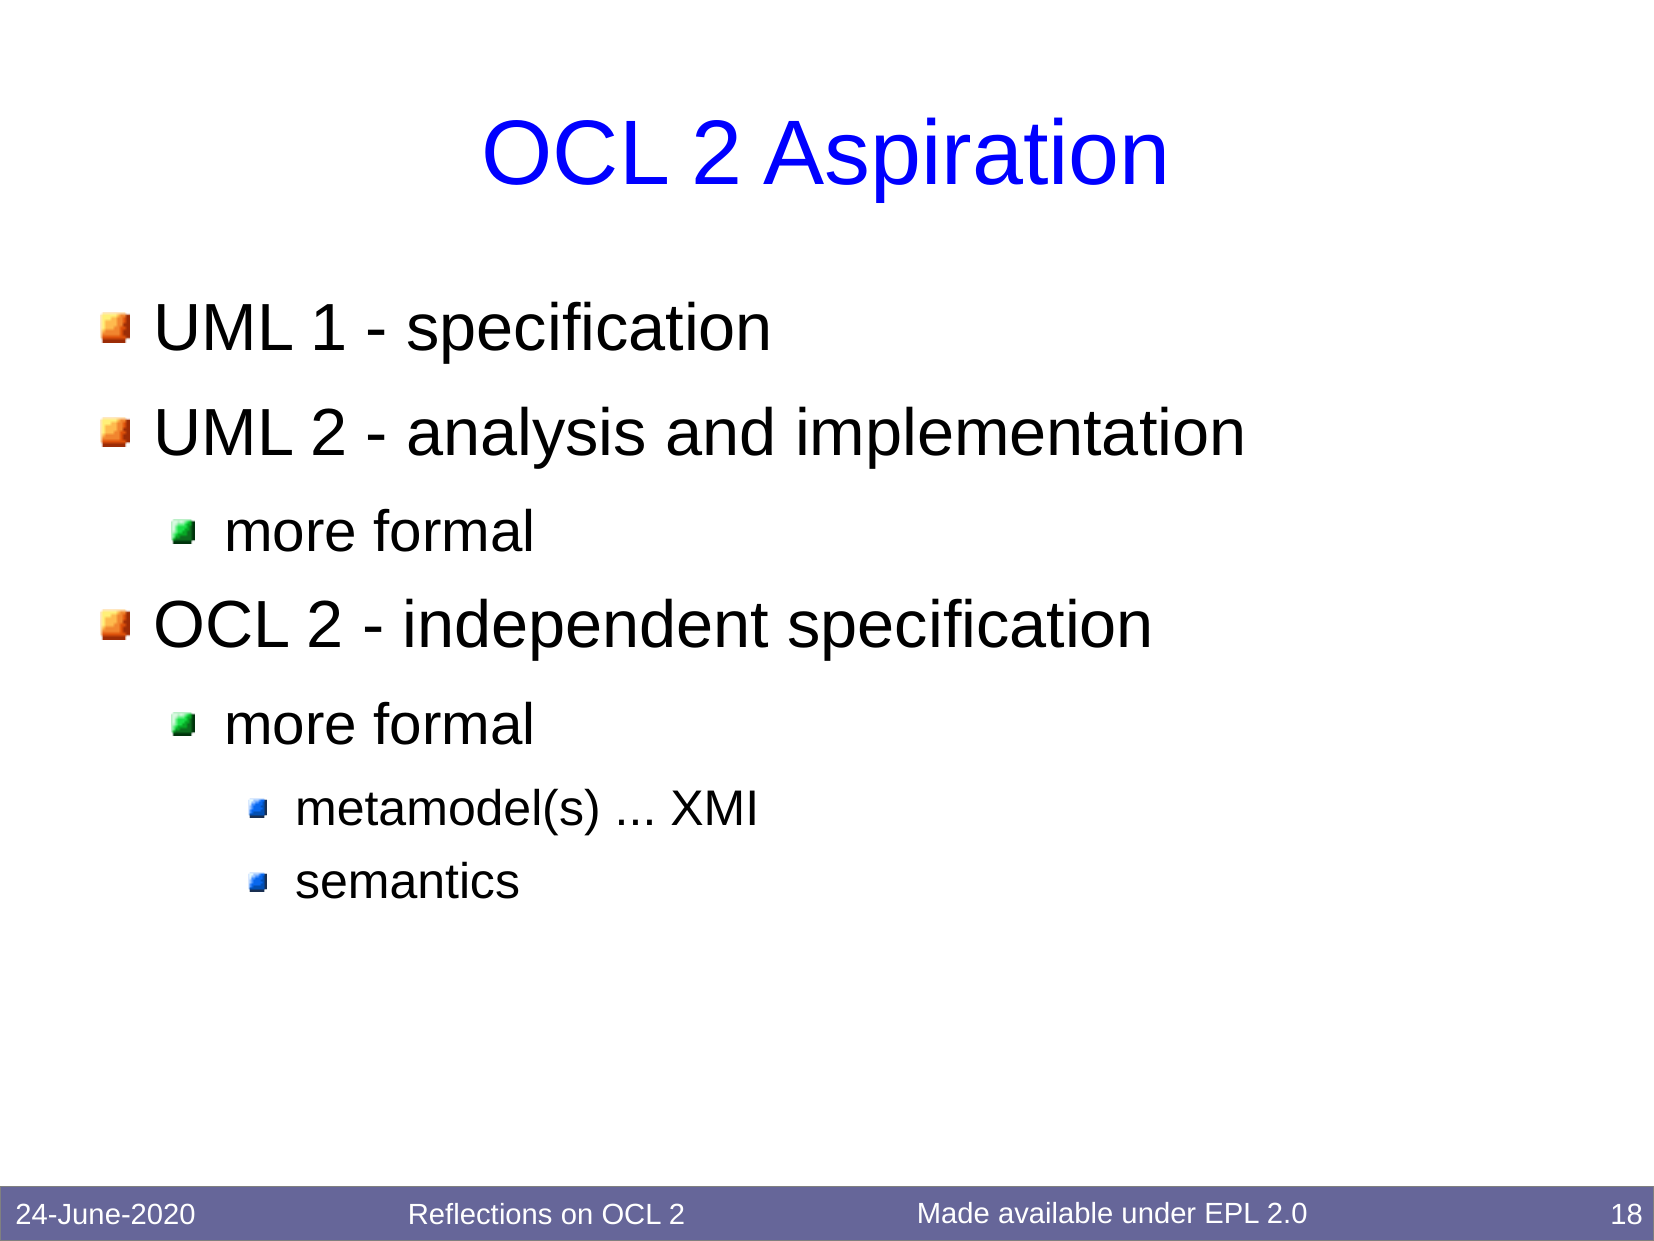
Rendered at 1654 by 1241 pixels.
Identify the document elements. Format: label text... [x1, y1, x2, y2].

title OCL 2 Aspiration [82, 49, 1571, 257]
list UML 1 - specification UML 2 - analysis and implementation more formal OCL 2 - independent specification more formal metamodel(s) ... XMI semantics [82, 290, 1571, 1010]
